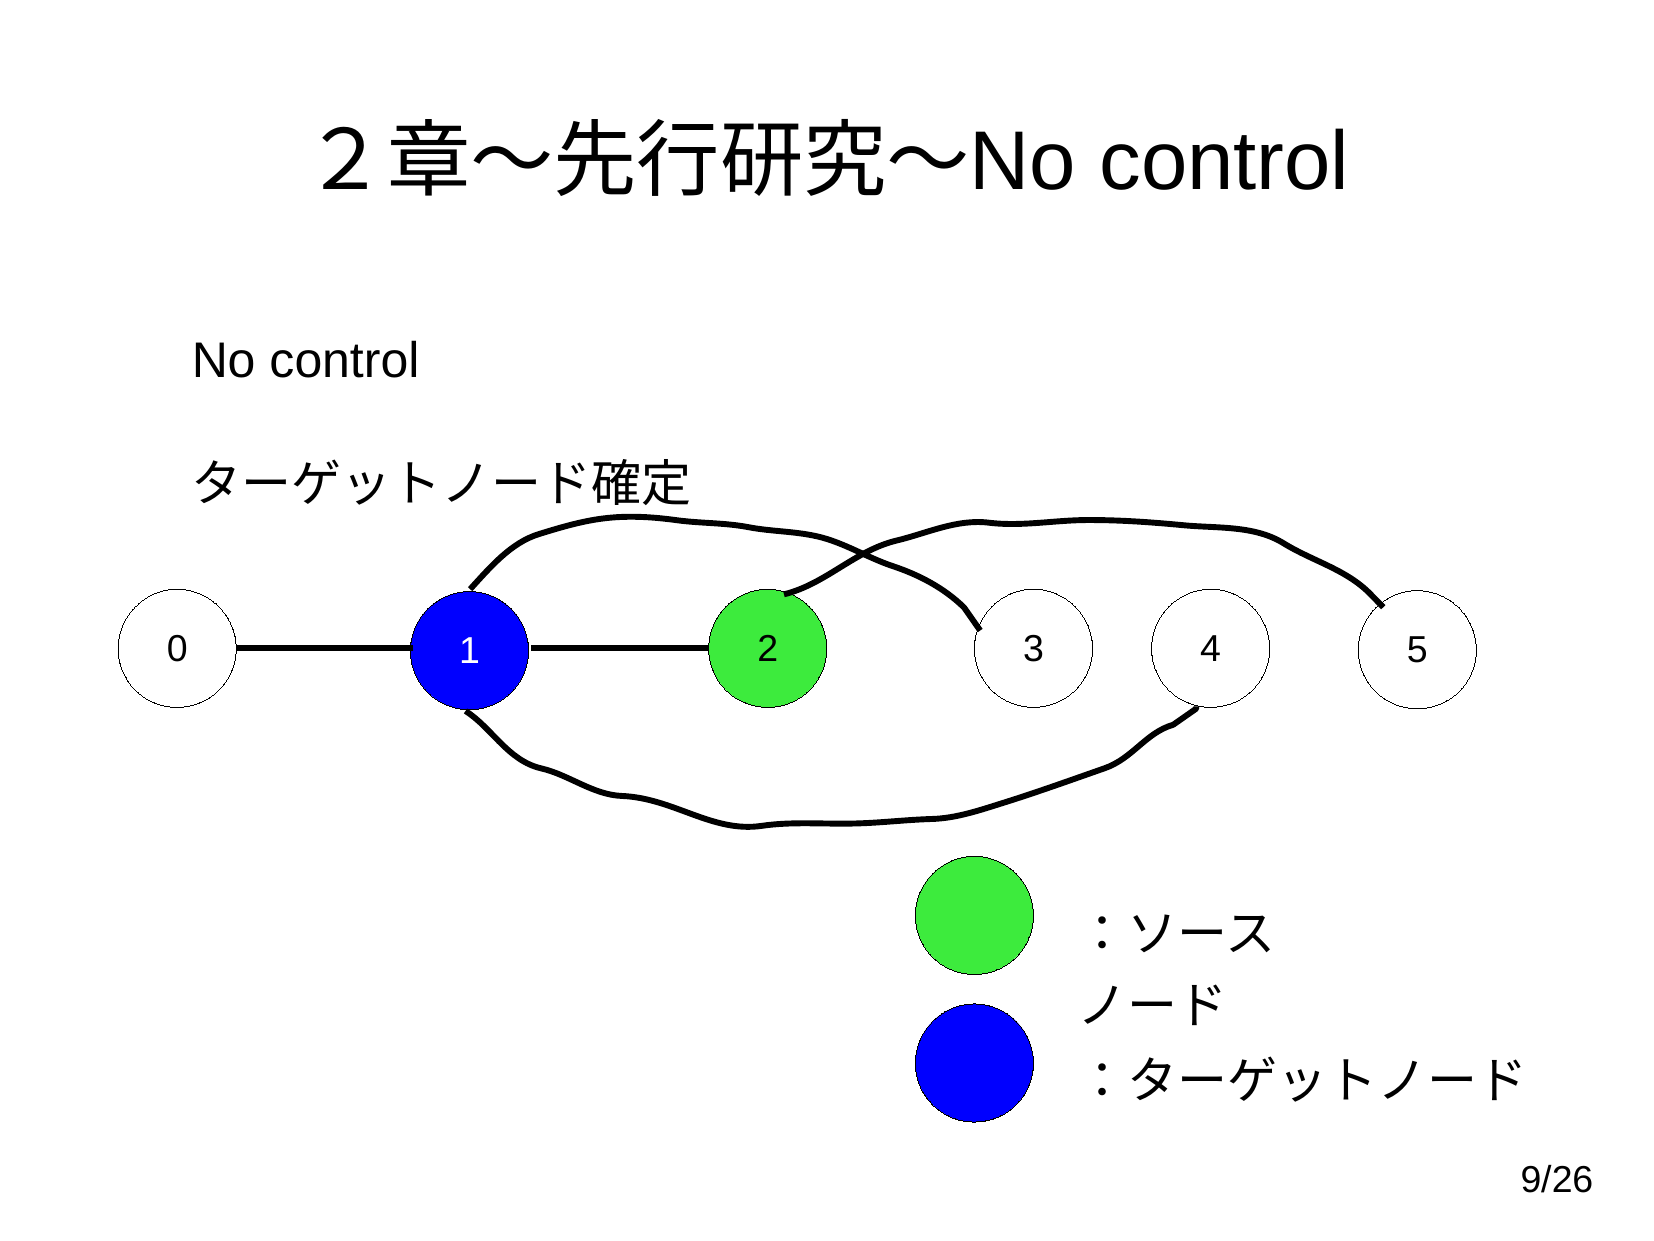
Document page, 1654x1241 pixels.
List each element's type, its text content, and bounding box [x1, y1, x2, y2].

text_box 1 [410, 591, 529, 710]
text_box ：ターゲットノード [1062, 1033, 1565, 1119]
title ２章～先行研究～No control [82, 49, 1571, 257]
text_box 4 [1151, 589, 1270, 708]
text_box No control ターゲットノード確定 [177, 324, 768, 496]
text_box 3 [974, 589, 1093, 708]
text_box 9/26 [1505, 1151, 1625, 1211]
text_box [915, 856, 1034, 975]
text_box 5 [1358, 590, 1477, 709]
text_box 2 [708, 589, 827, 708]
text_box [915, 1003, 1034, 1123]
text_box ：ソースノード [1062, 885, 1388, 951]
text_box 0 [118, 589, 237, 708]
